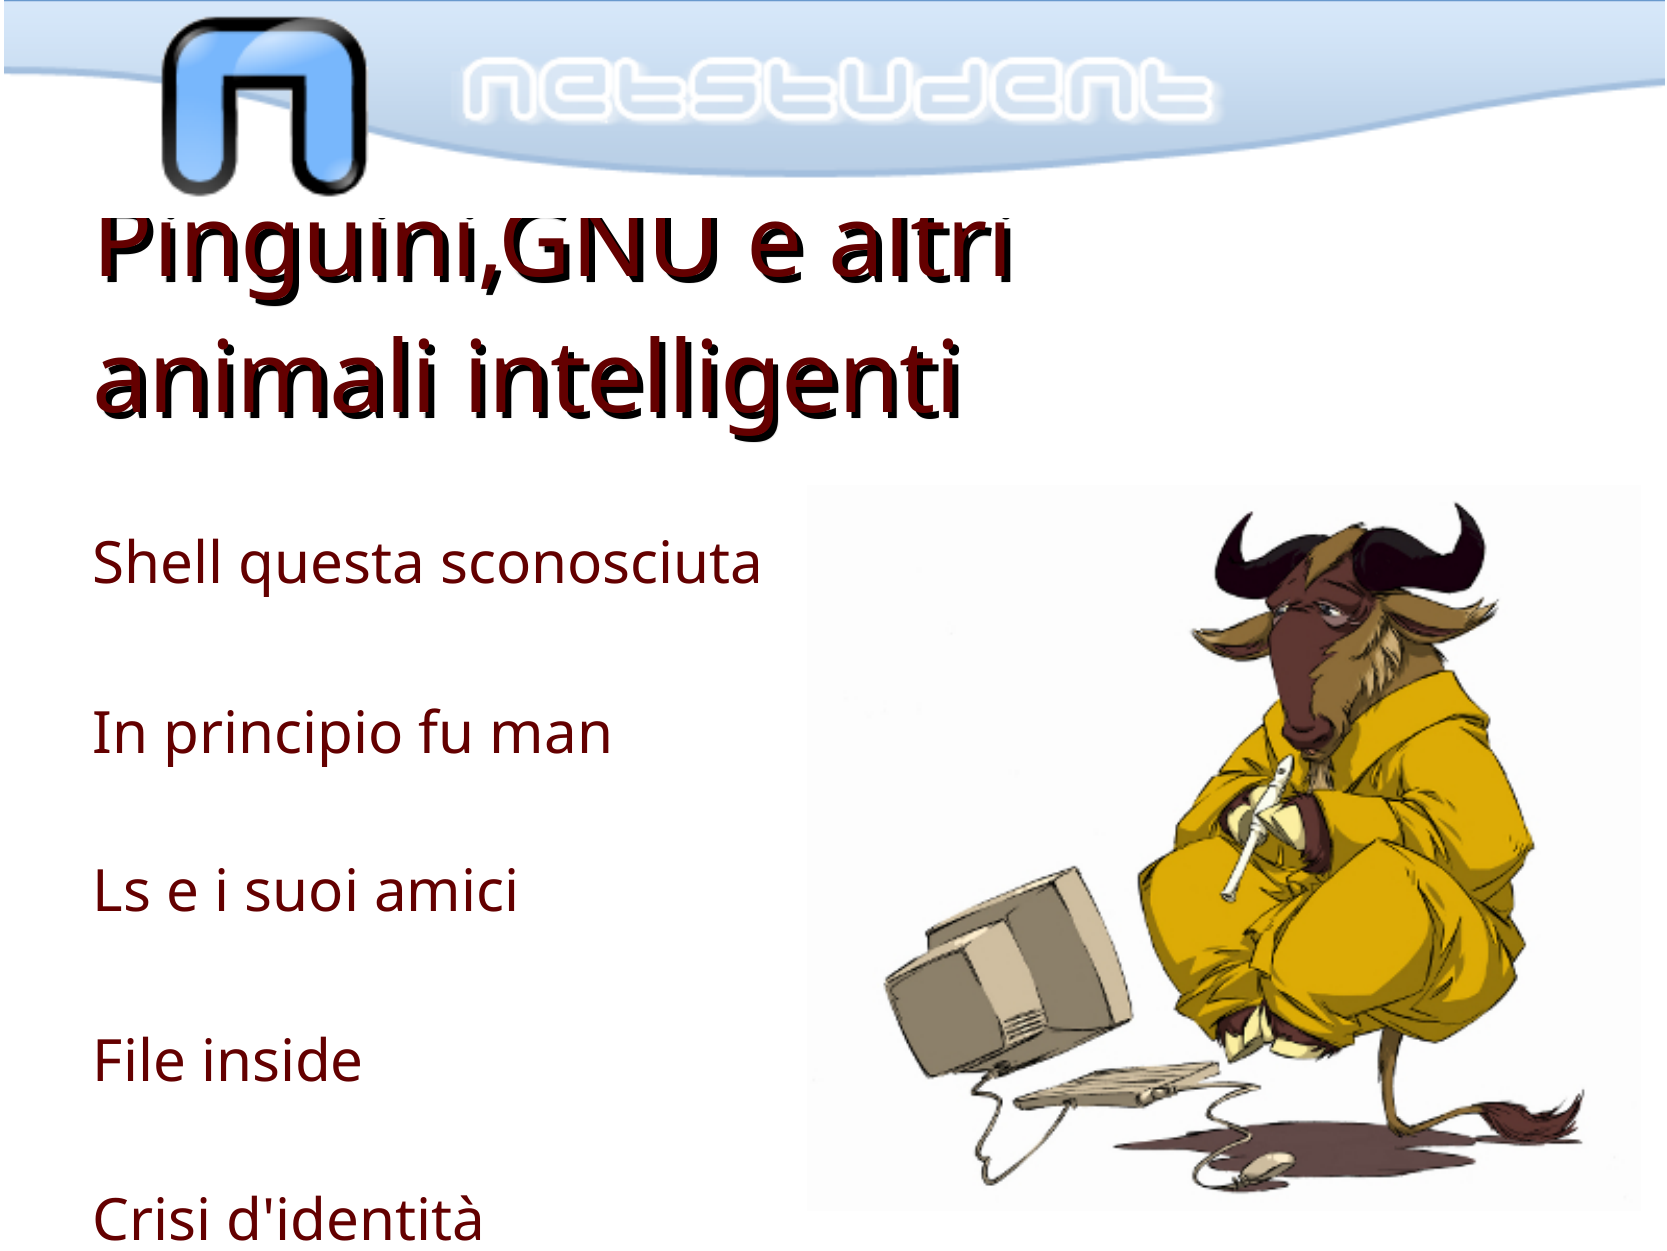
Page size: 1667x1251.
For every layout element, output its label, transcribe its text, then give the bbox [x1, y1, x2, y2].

picture [0, 0, 1667, 1251]
title Pinguini,GNU e altri animali intelligenti Shell questa sconosciuta In principio fu man Ls e i suoi amici File inside Crisi d'identità [86, 242, 1272, 1185]
